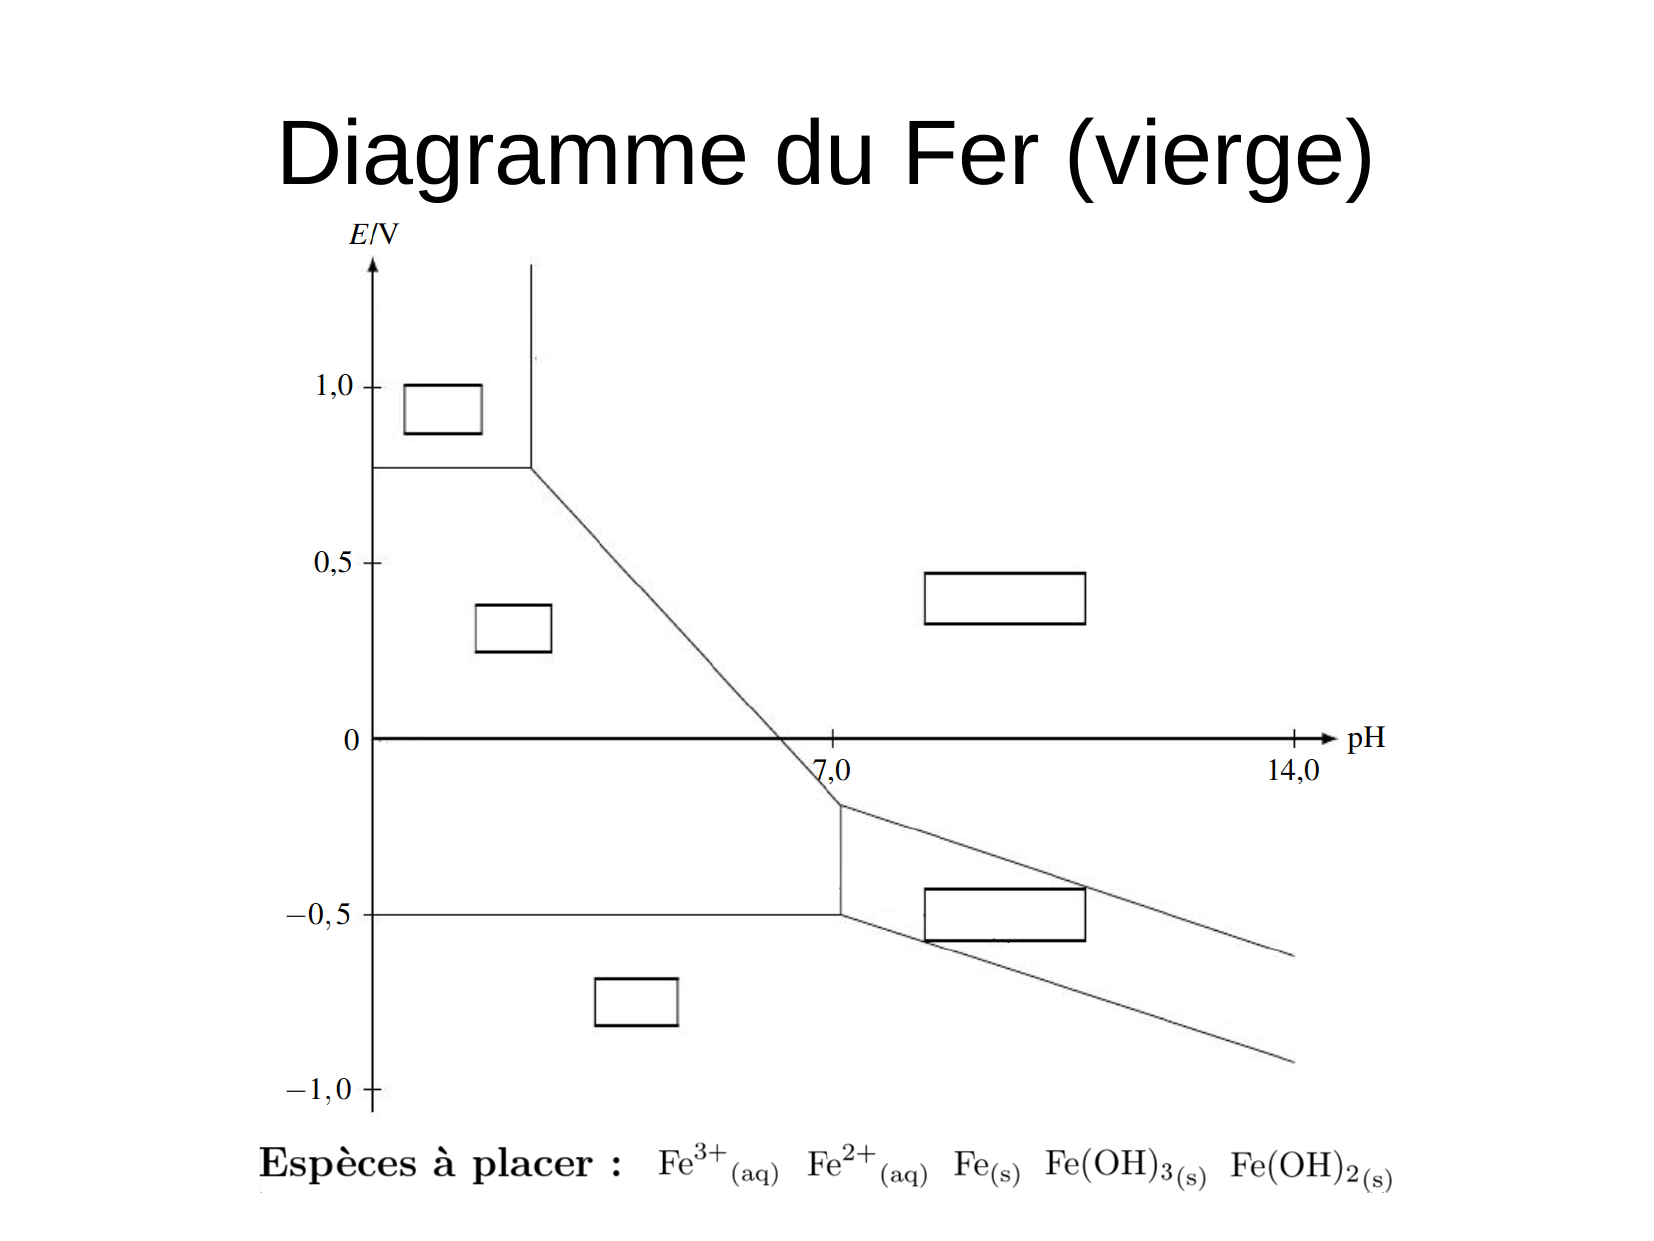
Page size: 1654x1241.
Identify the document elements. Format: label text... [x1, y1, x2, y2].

title Diagramme du Fer (vierge) [82, 49, 1571, 257]
picture [259, 221, 1394, 1193]
